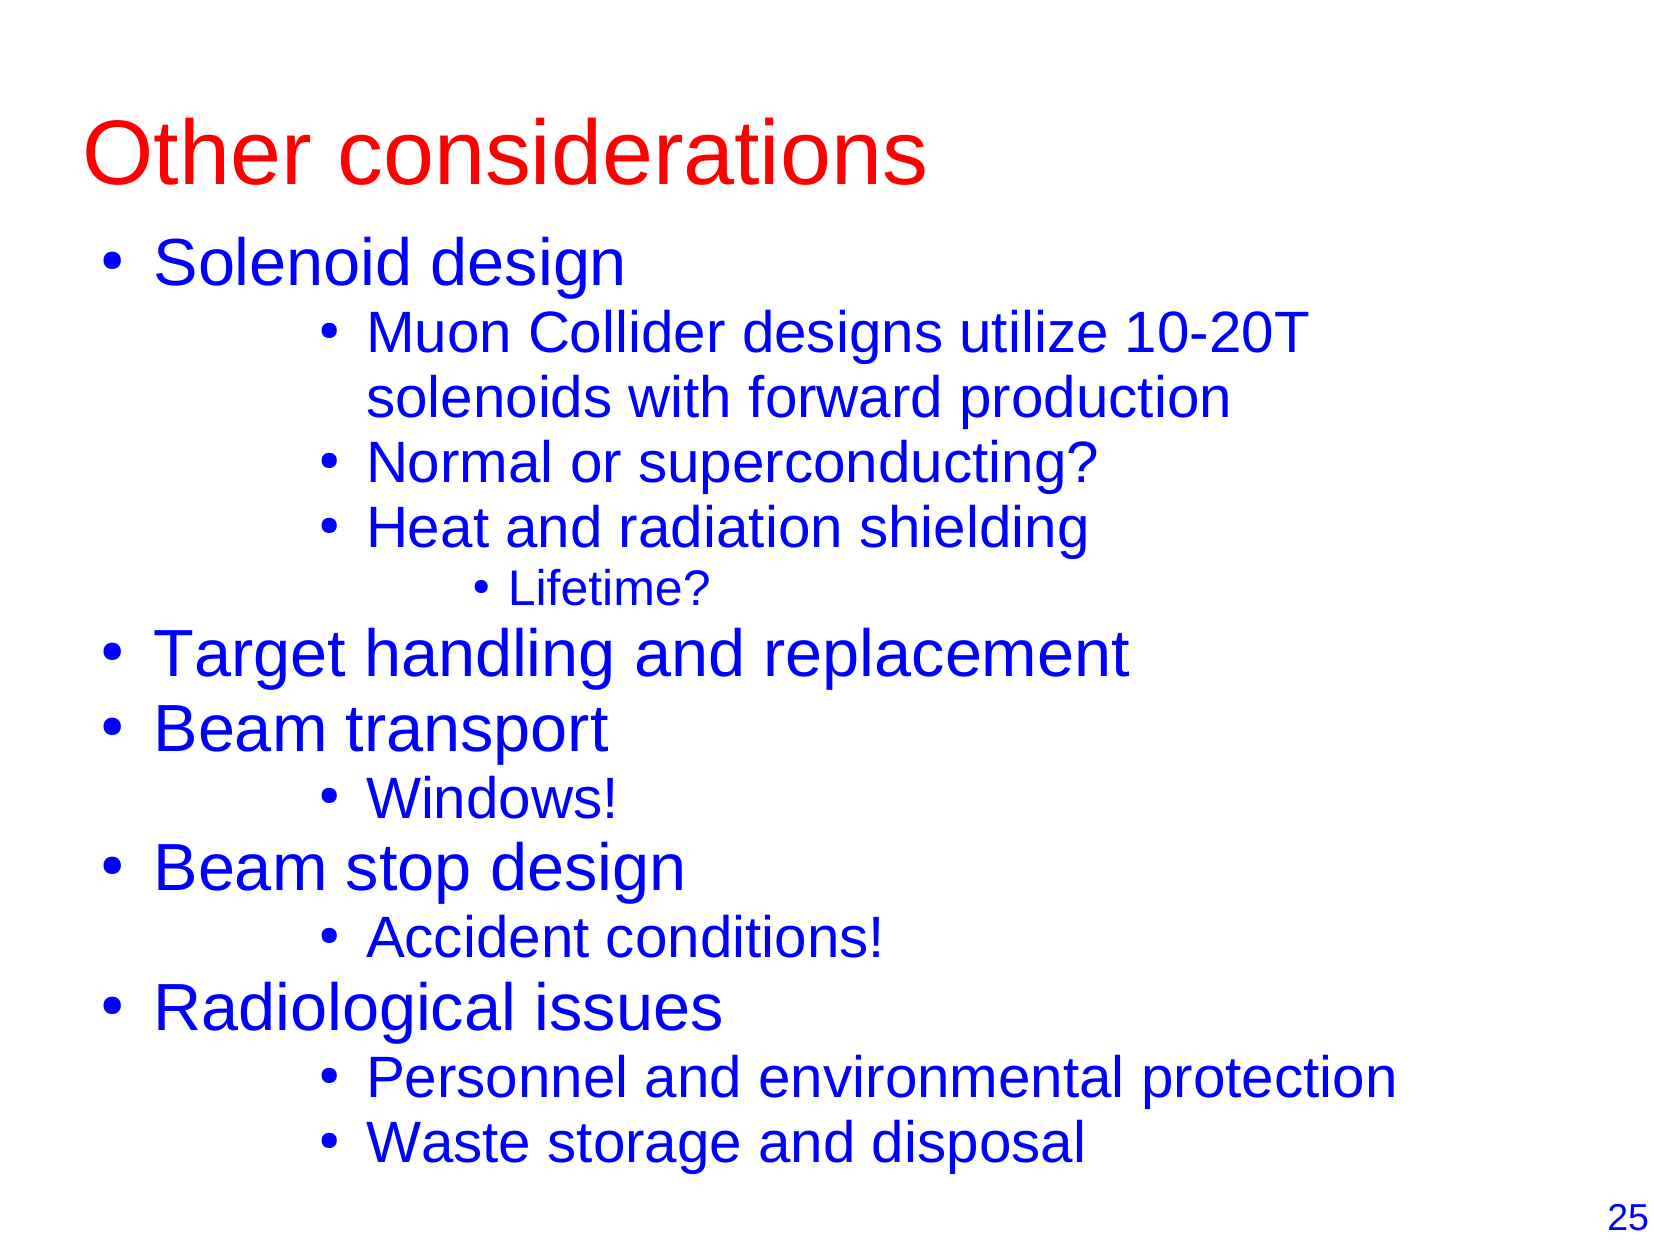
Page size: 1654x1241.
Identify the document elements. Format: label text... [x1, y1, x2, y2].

list Solenoid design Muon Collider designs utilize 10-20T solenoids with forward production Normal or superconducting? Heat and radiation shielding Lifetime? Target handling and replacement Beam transport Windows! Beam stop design Accident conditions! Radiological issues Personnel and environmental protection Waste storage and disposal [82, 225, 1571, 1175]
title Other considerations [82, 49, 1571, 225]
